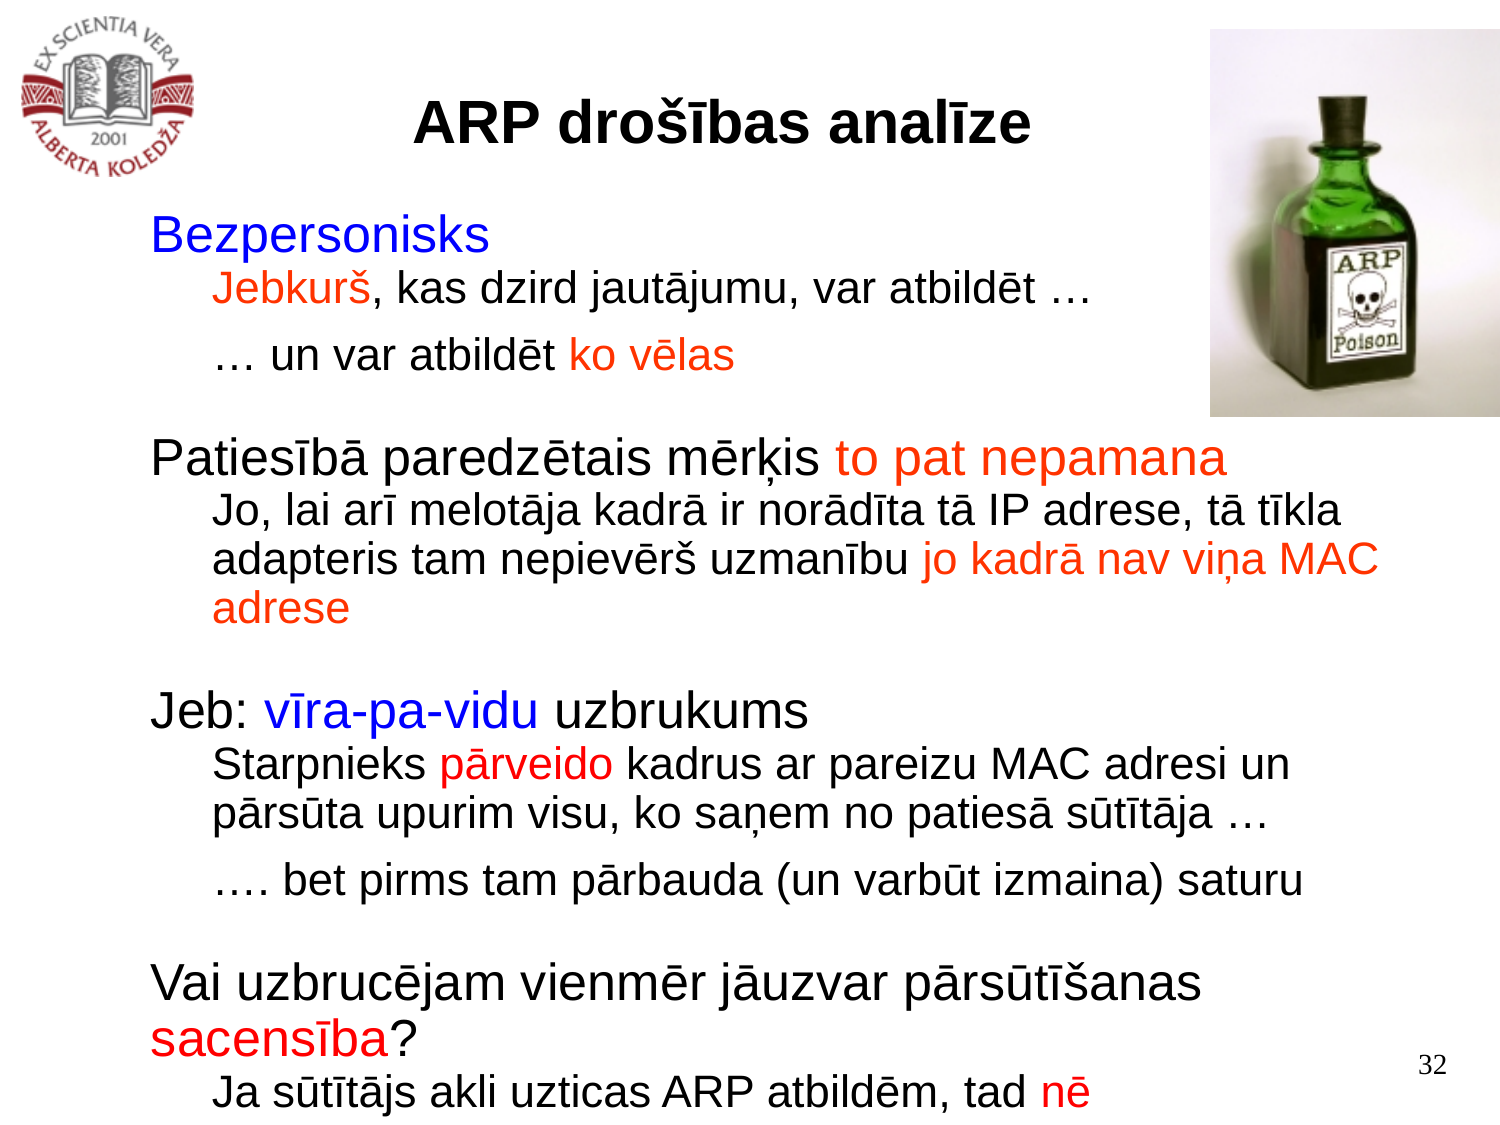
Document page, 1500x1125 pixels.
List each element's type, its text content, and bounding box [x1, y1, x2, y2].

list Bezpersonisks Jebkurš, kas dzird jautājumu, var atbildēt … … un var atbildēt ko vēlas Patiesībā paredzētais mērķis to pat nepamana Jo, lai arī melotāja kadrā ir norādīta tā IP adrese, tā tīkla adapteris tam nepievērš uzmanību jo kadrā nav viņa MAC adrese Jeb: vīra-pa-vidu uzbrukums Starpnieks pārveido kadrus ar pareizu MAC adresi un pārsūta upurim visu, ko saņem no patiesā sūtītāja … …. bet pirms tam pārbauda (un varbūt izmaina) saturu Vai uzbrucējam vienmēr jāuzvar pārsūtīšanas sacensība? Ja sūtītājs akli uzticas ARP atbildēm, tad nē [74, 199, 1463, 1125]
title ARP drošības analīze [50, 62, 1374, 175]
picture [21, 16, 194, 177]
picture [1210, 29, 1500, 418]
